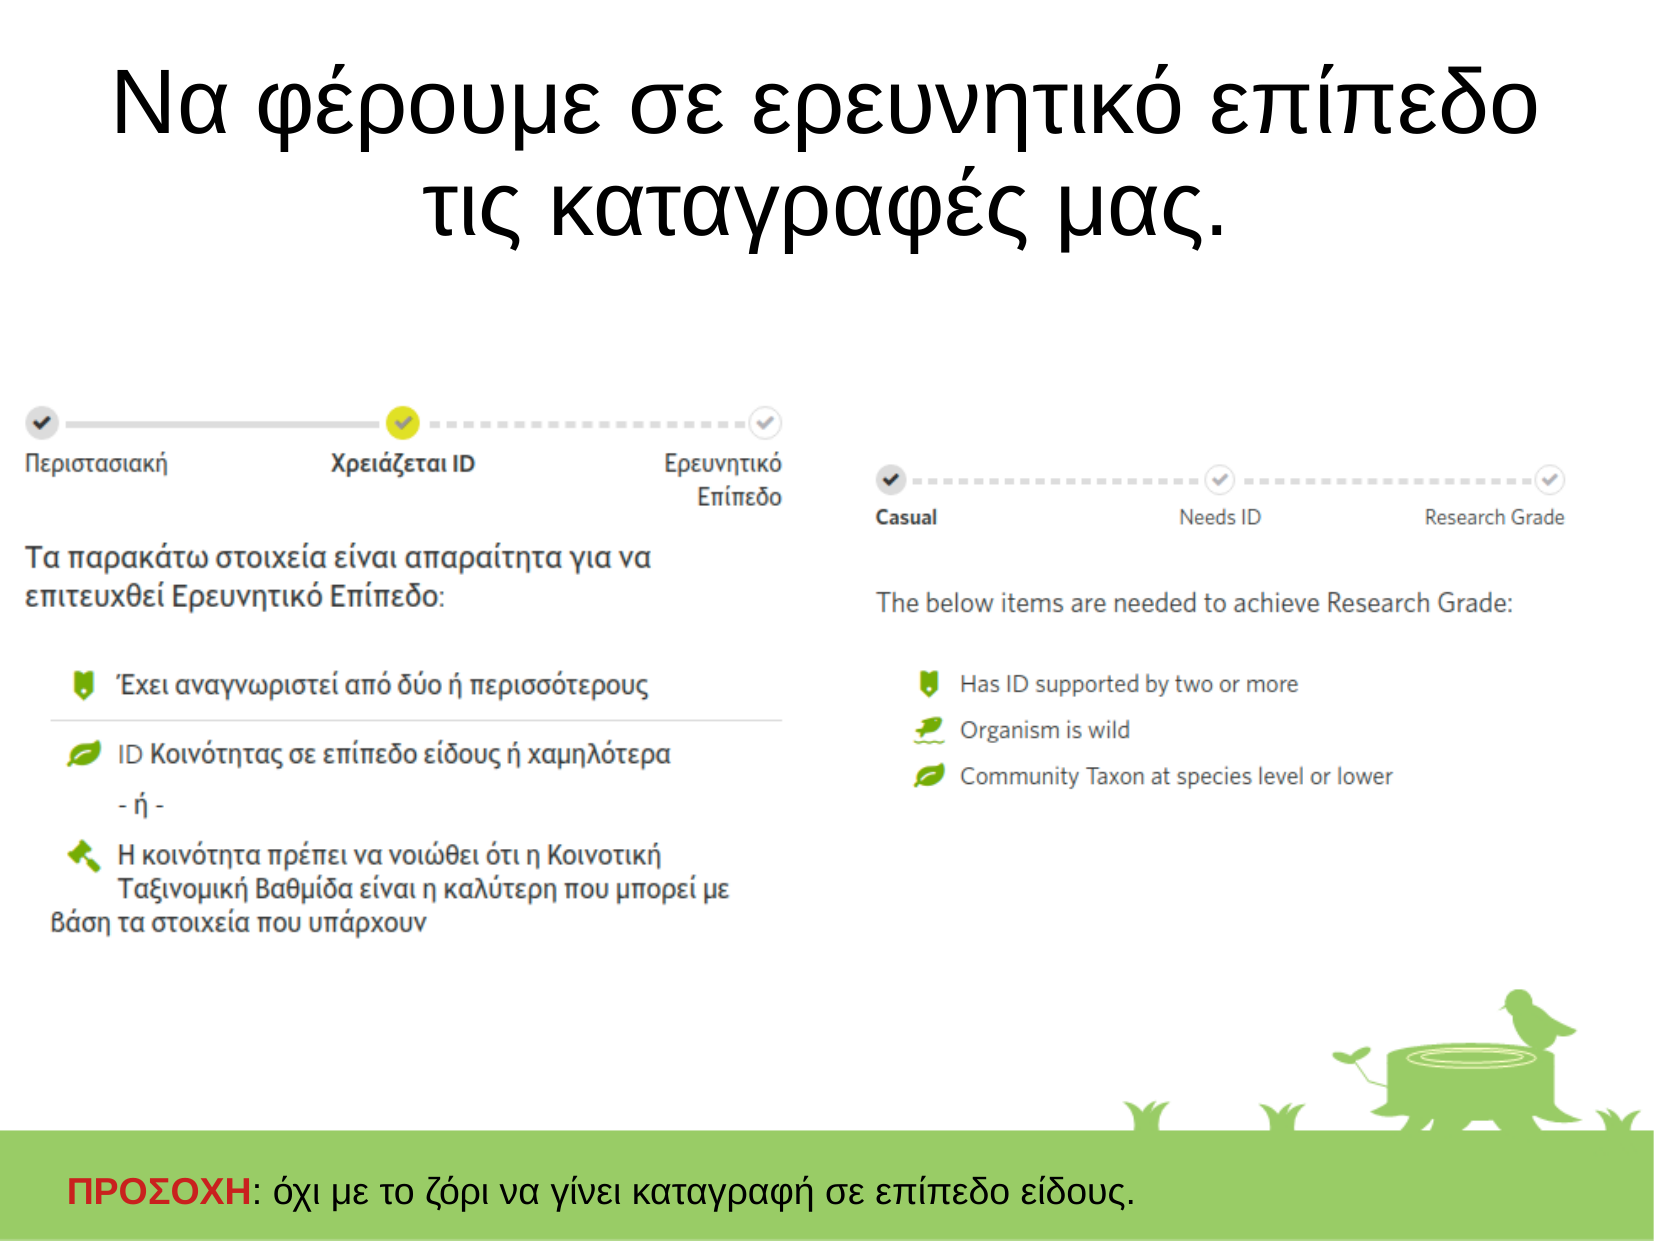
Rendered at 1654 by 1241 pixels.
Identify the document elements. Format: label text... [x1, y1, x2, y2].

title Να φέρουμε σε ερευνητικό επίπεδο τις καταγραφές μας. [82, 49, 1571, 257]
picture [0, 0, 1654, 1241]
text_box ΠΡΟΣΟΧΗ: όχι με το ζόρι να γίνει καταγραφή σε επίπεδο είδους. [52, 1163, 1153, 1241]
